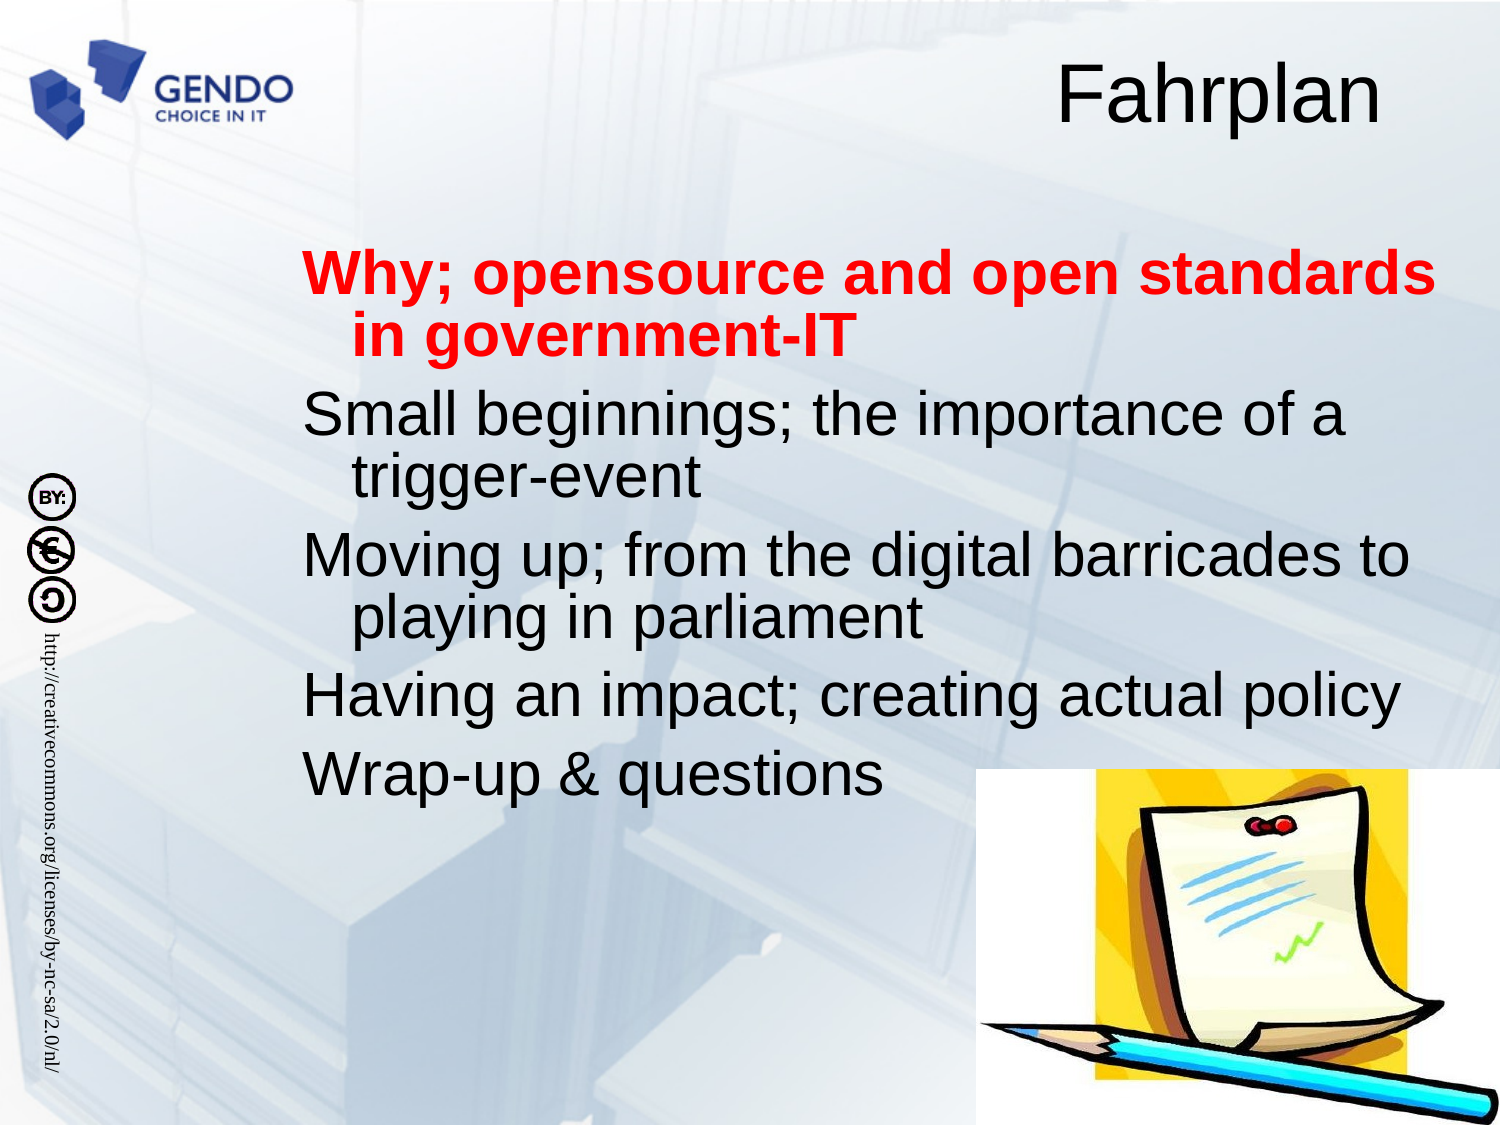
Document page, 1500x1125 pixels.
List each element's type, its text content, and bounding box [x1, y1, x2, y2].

title Fahrplan [809, 25, 1500, 170]
list Why; opensource and open standards in government-IT Small beginnings; the importance of a trigger-event Moving up; from the digital barricades to playing in parliament Having an impact; creating actual policy Wrap-up & questions [302, 244, 1442, 966]
picture [0, 0, 1500, 1125]
